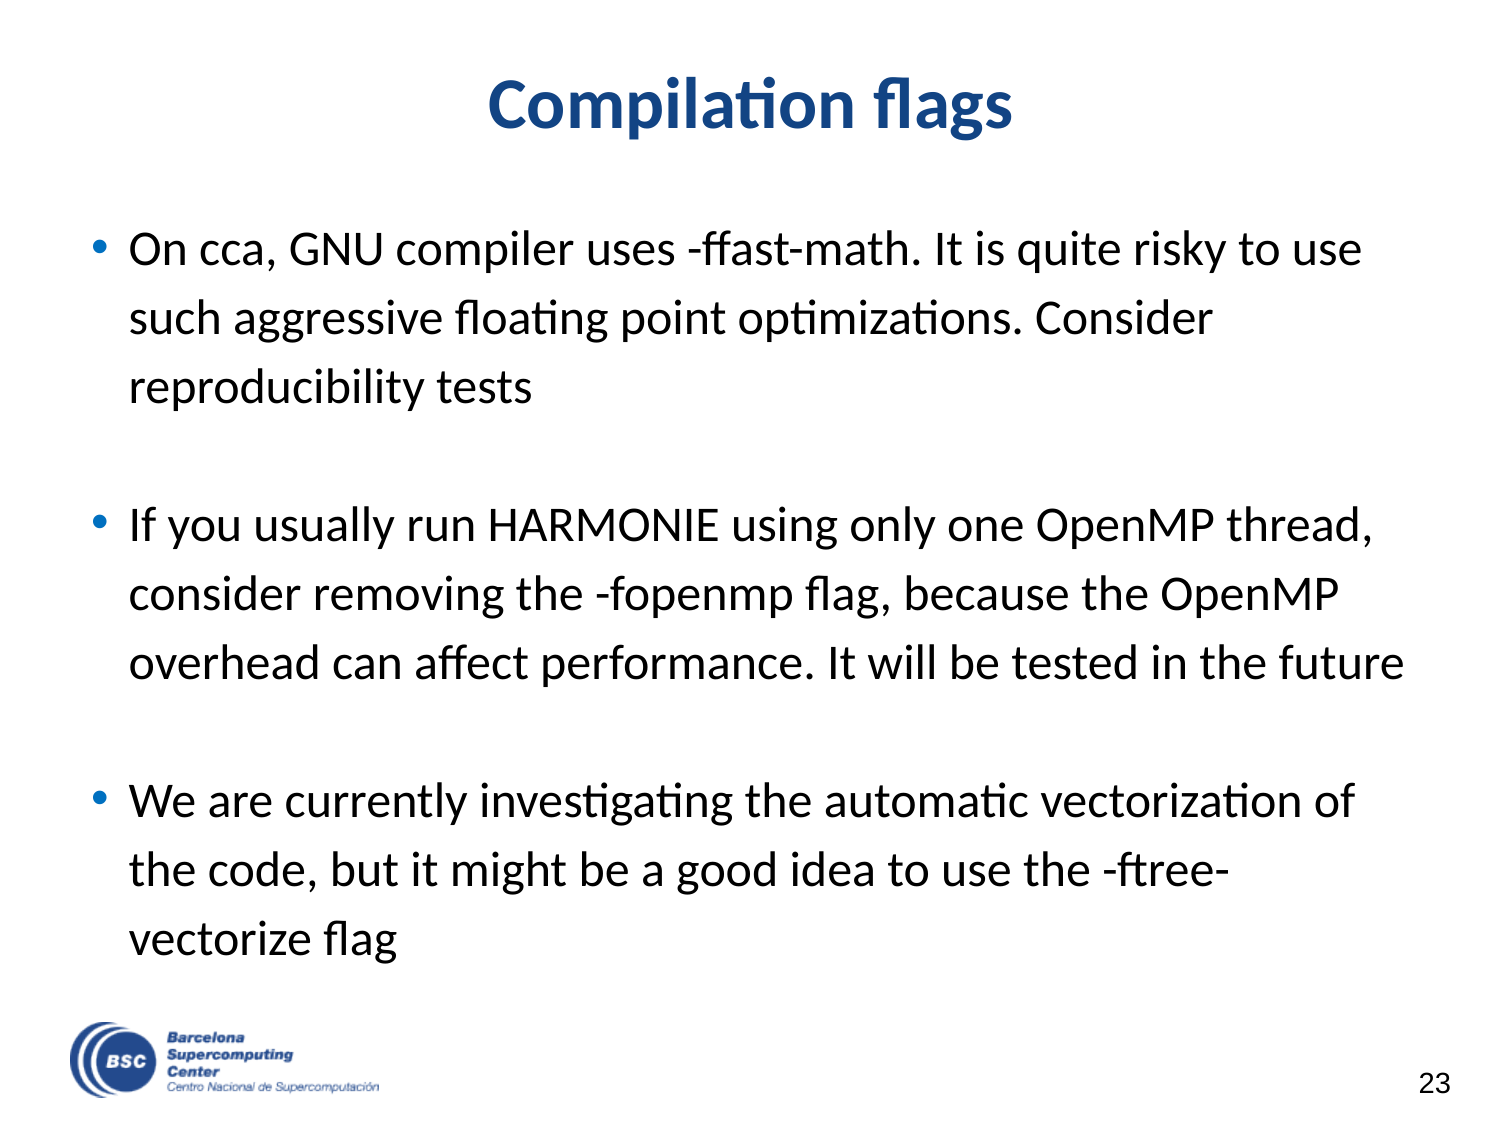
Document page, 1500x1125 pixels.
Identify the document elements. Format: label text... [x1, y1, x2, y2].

title Compilation flags [76, 35, 1427, 174]
list On cca, GNU compiler uses -ffast-math. It is quite risky to use such aggressive floating point optimizations. Consider reproducibility tests If you usually run HARMONIE using only one OpenMP thread, consider removing the -fopenmp flag, because the OpenMP overhead can affect performance. It will be tested in the future We are currently investigating the automatic vectorization of the code, but it might be a good idea to use the -ftree-vectorize flag [76, 199, 1427, 993]
slide_number <number> [1403, 1038, 1494, 1125]
picture [70, 1022, 379, 1098]
